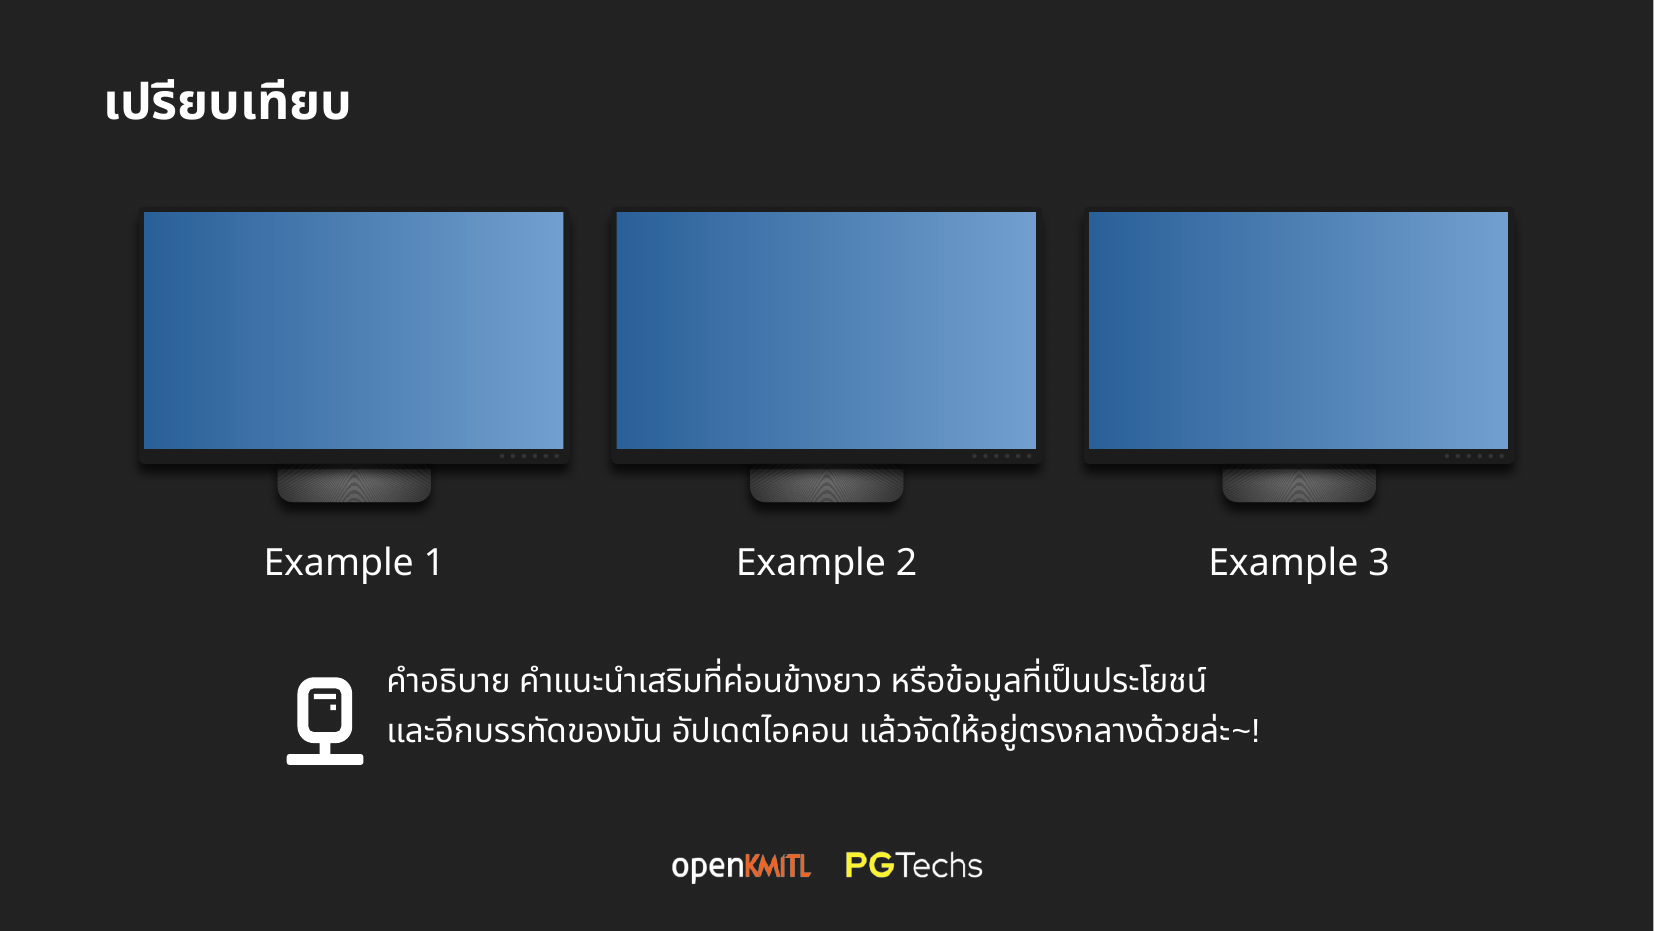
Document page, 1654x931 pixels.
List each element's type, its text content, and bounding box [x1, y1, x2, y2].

text_box Example 2 [620, 530, 1034, 591]
text_box คำอธิบาย คำแนะนำเสริมที่ค่อนข้างยาว หรือข้อมูลที่เป็นประโยชน์ และอีกบรรทัดของมัน อัปเดตไอคอน แล้วจัดให้อยู่ตรงกลางด้วยล่ะ~! [371, 649, 1376, 790]
text_box [1083, 206, 1515, 503]
text_box เปรียบเทียบ [88, 59, 1565, 178]
text_box Example 3 [1092, 530, 1506, 591]
picture [0, 0, 1654, 931]
text_box Example 1 [147, 530, 562, 591]
text_box [611, 206, 1043, 503]
text_box [138, 206, 570, 503]
